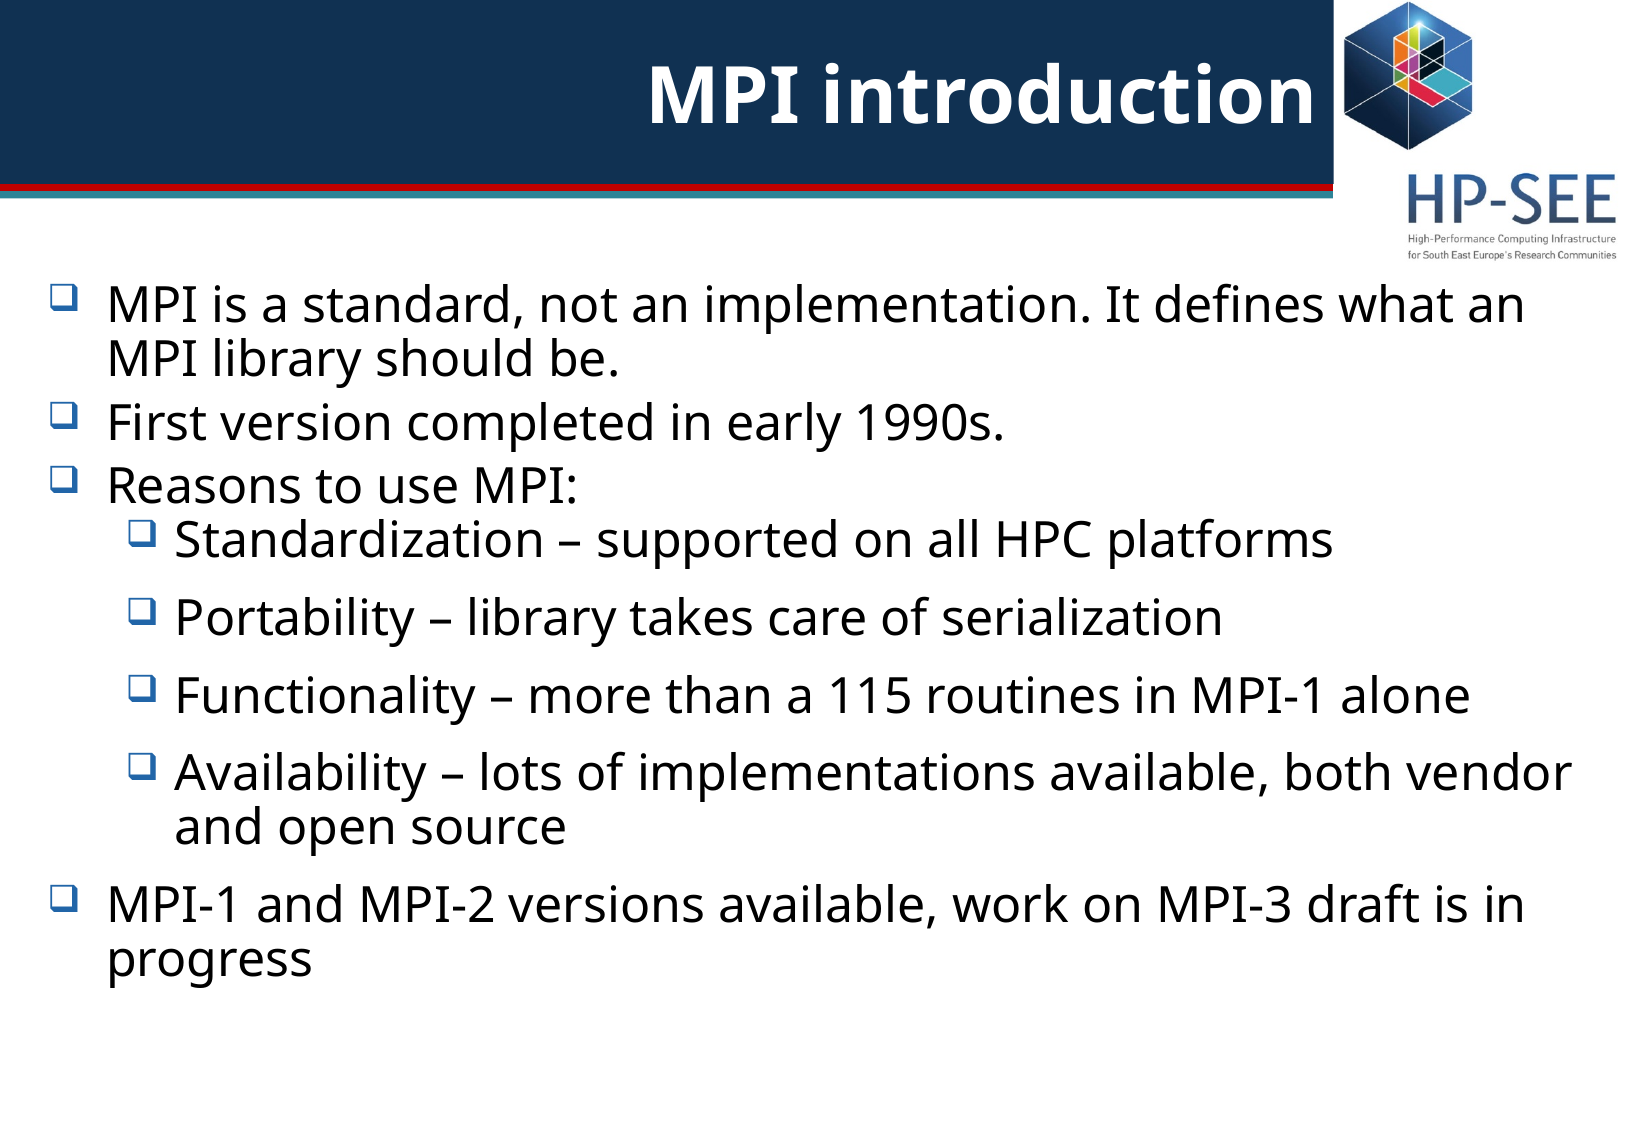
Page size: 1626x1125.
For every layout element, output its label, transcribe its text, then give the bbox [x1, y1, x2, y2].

picture [1333, 0, 1625, 263]
title MPI introduction [0, 0, 1334, 184]
list MPI is a standard, not an implementation. It defines what an MPI library should be. First version completed in early 1990s. Reasons to use MPI: Standardization – supported on all HPC platforms Portability – library takes care of serialization Functionality – more than a 115 routines in MPI-1 alone Availability – lots of implementations available, both vendor and open source MPI-1 and MPI-2 versions available, work on MPI-3 draft is in progress [31, 271, 1593, 1079]
